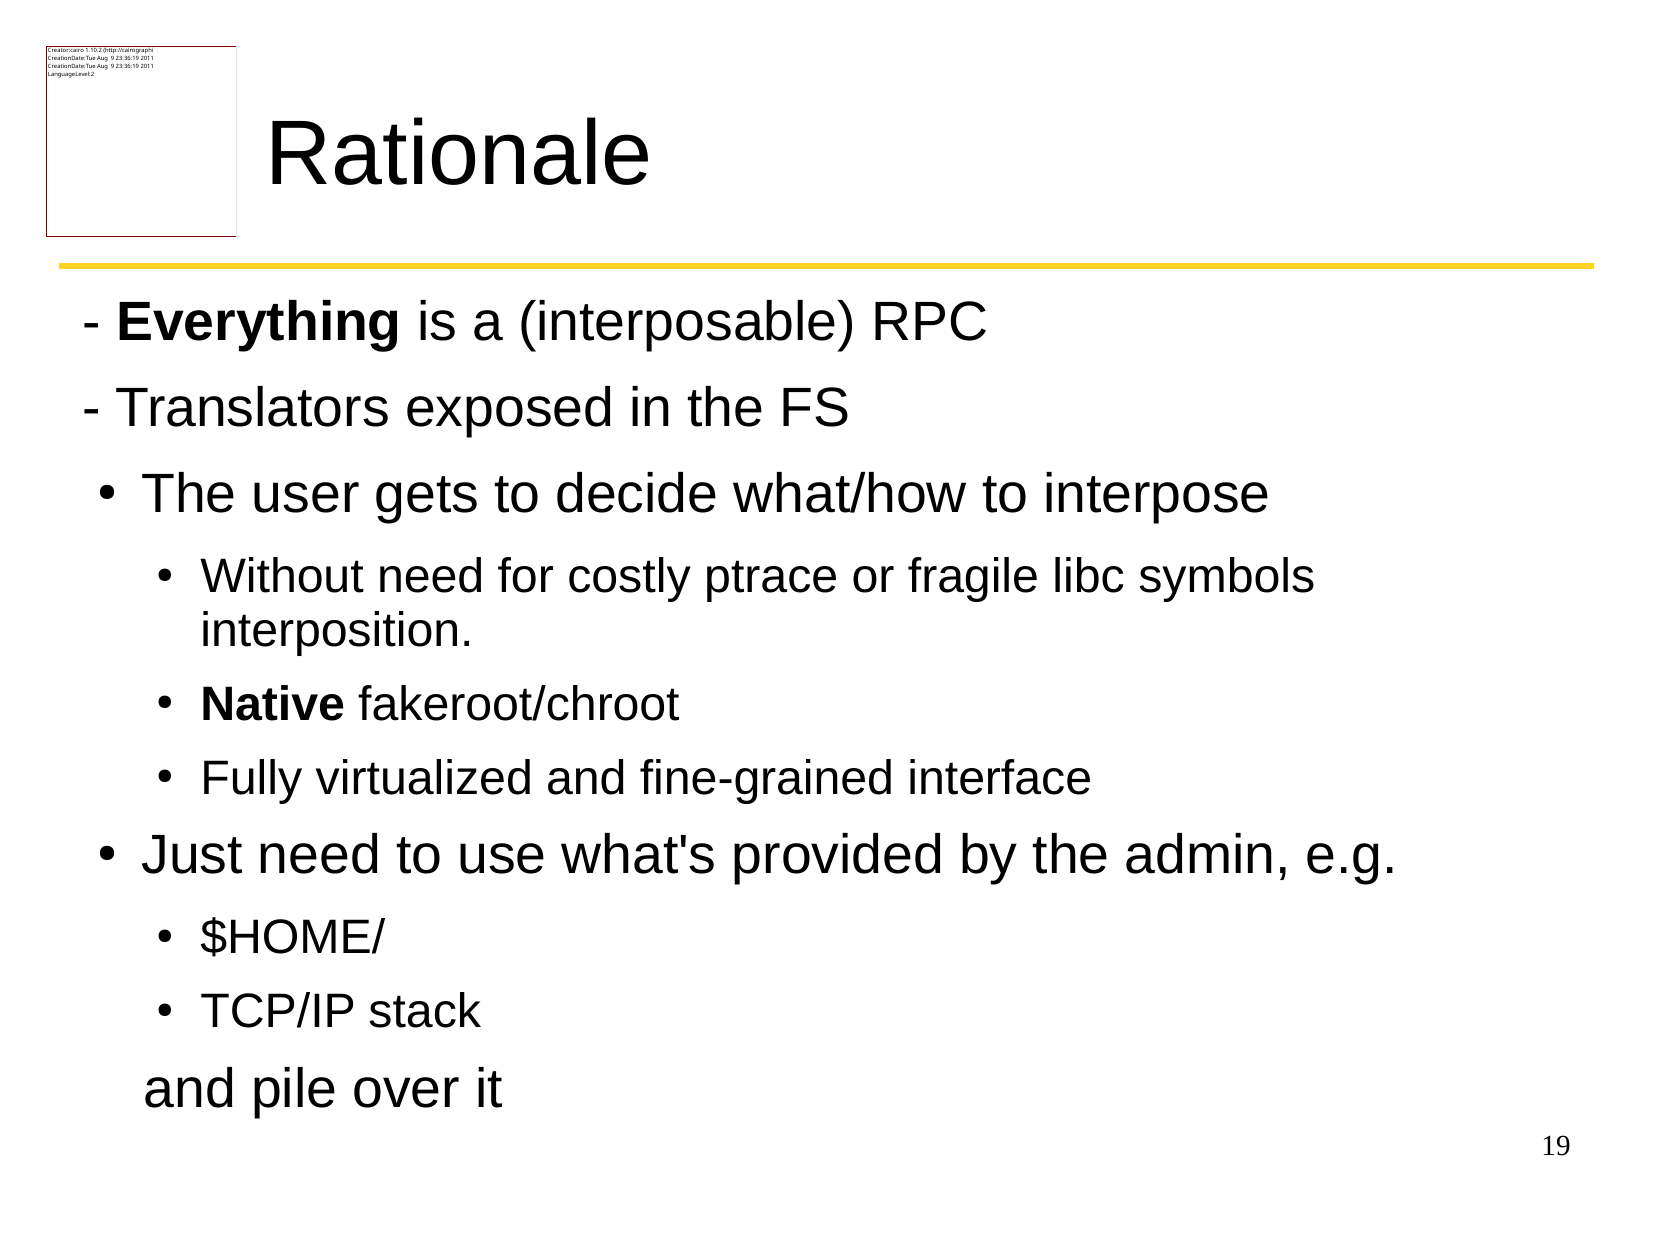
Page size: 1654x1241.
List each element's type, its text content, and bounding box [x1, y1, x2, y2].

title Rationale [265, 49, 1571, 257]
list - Everything is a (interposable) RPC - Translators exposed in the FS The user gets to decide what/how to interpose Without need for costly ptrace or fragile libc symbols interposition. Native fakeroot/chroot Fully virtualized and fine-grained interface Just need to use what's provided by the admin, e.g. $HOME/ TCP/IP stack and pile over it [82, 290, 1571, 1123]
